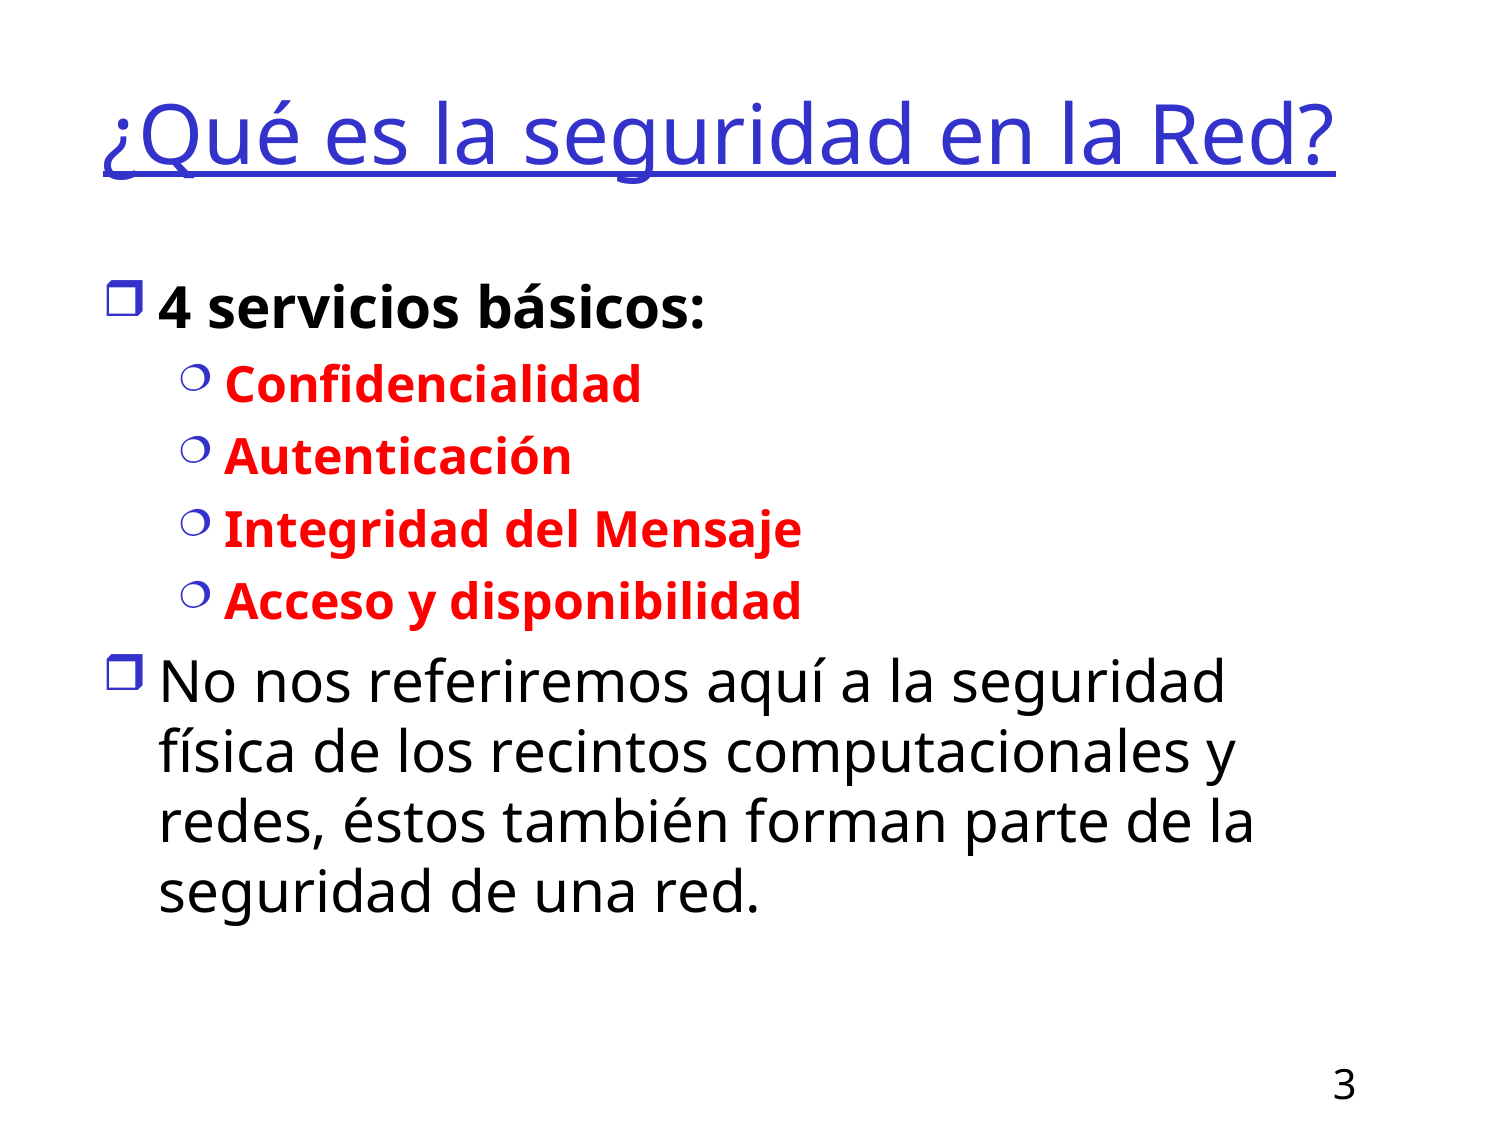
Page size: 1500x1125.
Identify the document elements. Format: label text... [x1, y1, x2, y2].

list 4 servicios básicos: Confidencialidad Autenticación Integridad del Mensaje Acceso y disponibilidad No nos referiremos aquí a la seguridad física de los recintos computacionales y redes, éstos también forman parte de la seguridad de una red. [87, 262, 1363, 1026]
title ¿Qué es la seguridad en la Red? [87, 23, 1363, 239]
